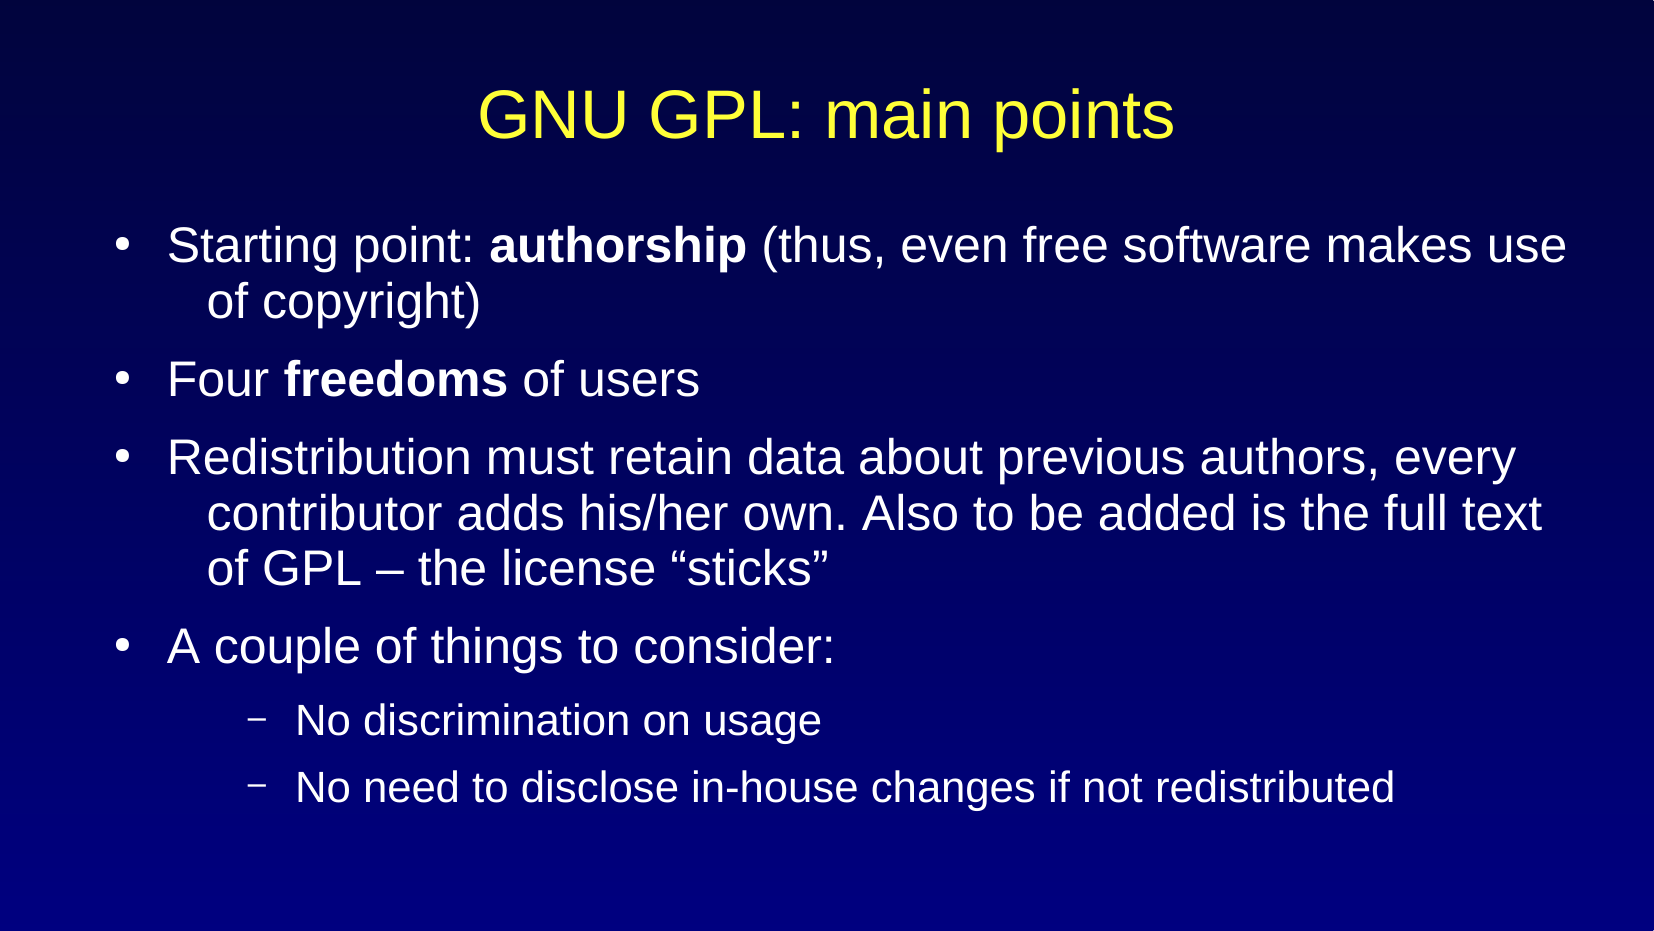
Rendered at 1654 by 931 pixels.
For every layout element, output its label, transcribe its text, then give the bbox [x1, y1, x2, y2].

title GNU GPL: main points [82, 37, 1571, 193]
list Starting point: authorship (thus, even free software makes use of copyright) Four freedoms of users Redistribution must retain data about previous authors, every contributor adds his/her own. Also to be added is the full text of GPL – the license “sticks” A couple of things to consider: No discrimination on usage No need to disclose in-house changes if not redistributed [82, 217, 1571, 812]
